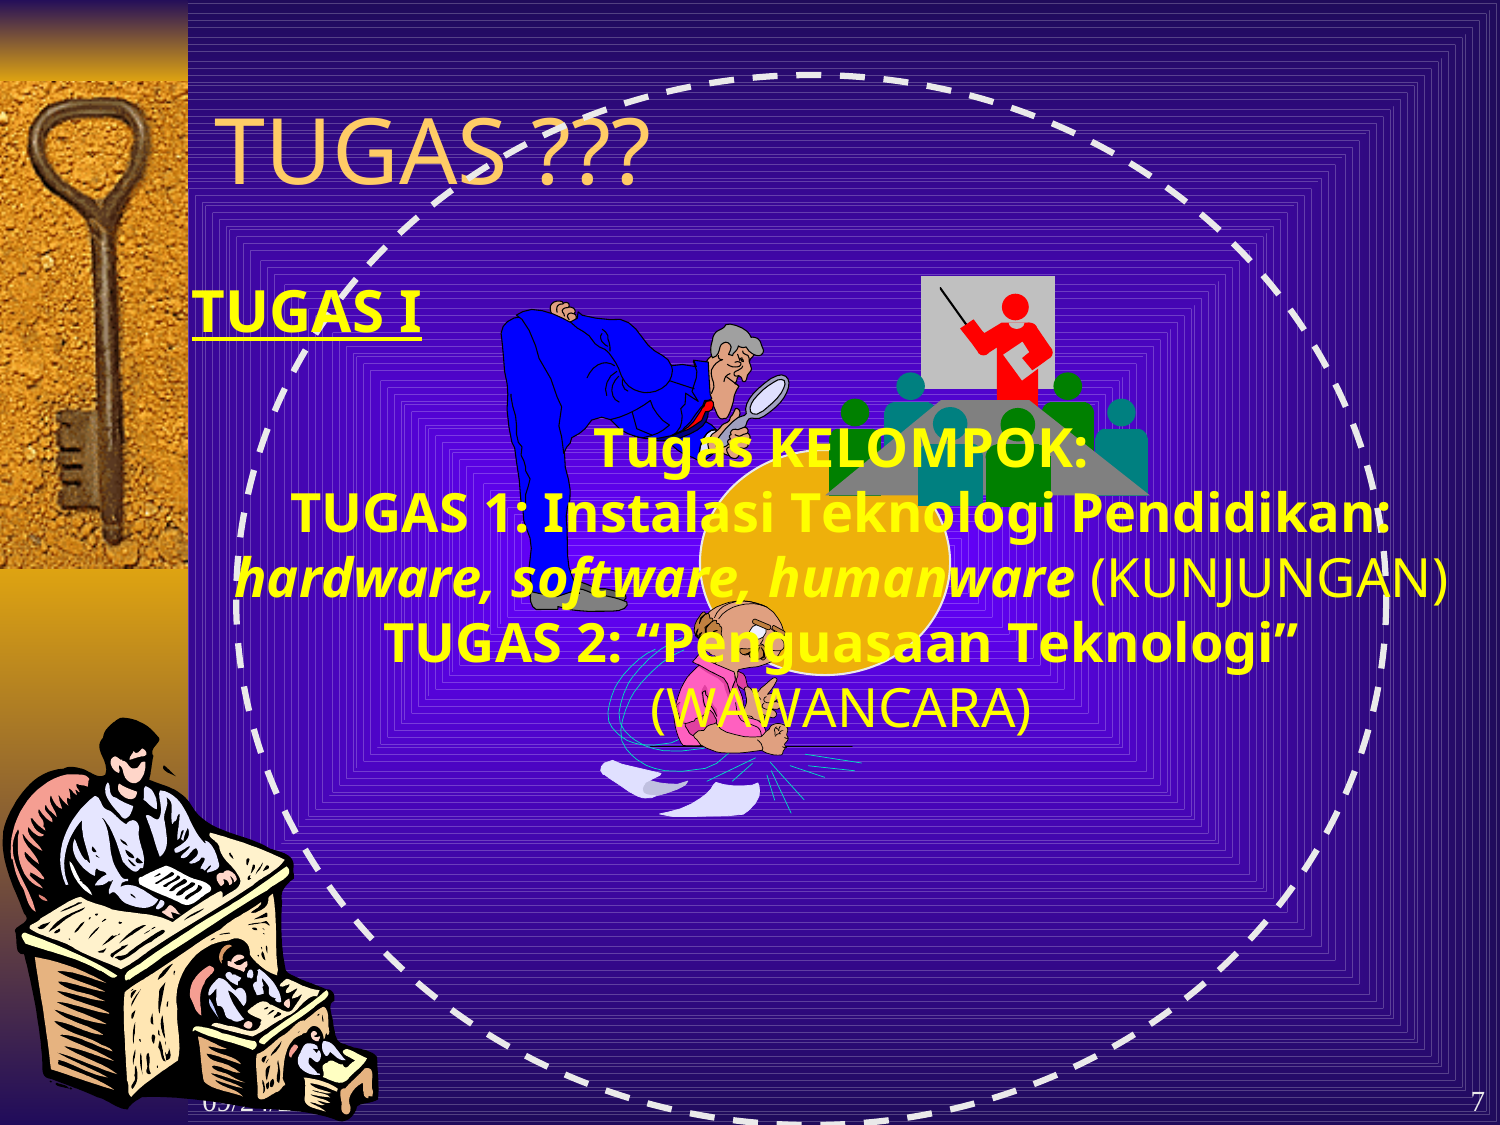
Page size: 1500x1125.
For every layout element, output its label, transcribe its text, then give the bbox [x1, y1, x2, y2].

picture [0, 81, 188, 569]
text_box TUGAS I Tugas KELOMPOK: TUGAS 1: Instalasi Teknologi Pendidikan: hardware, software, humanware (KUNJUNGAN) TUGAS 2: “Penguasaan Teknologi” (WAWANCARA) [177, 266, 1500, 876]
title TUGAS ??? [200, 49, 1476, 248]
picture [0, 714, 383, 1125]
